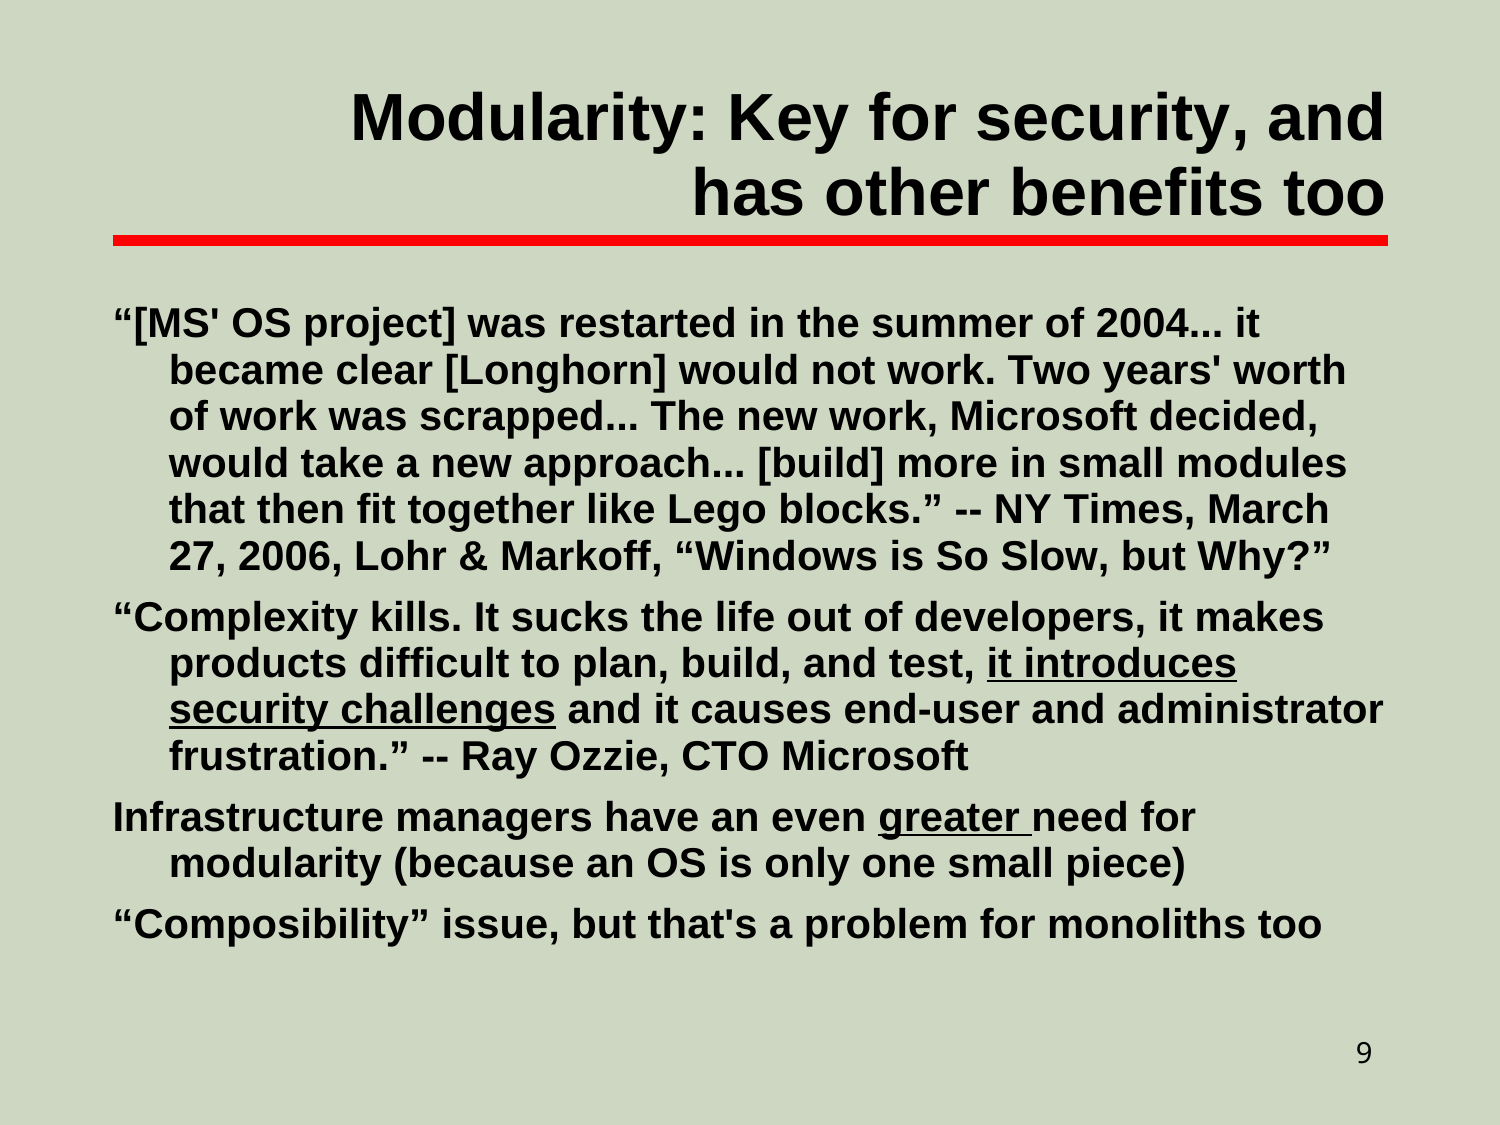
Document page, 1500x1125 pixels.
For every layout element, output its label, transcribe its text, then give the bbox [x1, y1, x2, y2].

list “[MS' OS project] was restarted in the summer of 2004... it became clear [Longhorn] would not work. Two years' worth of work was scrapped... The new work, Microsoft decided, would take a new approach... [build] more in small modules that then fit together like Lego blocks.” -- NY Times, March 27, 2006, Lohr & Markoff, “Windows is So Slow, but Why?” “Complexity kills. It sucks the life out of developers, it makes products difficult to plan, build, and test, it introduces security challenges and it causes end-user and administrator frustration.” -- Ray Ozzie, CTO Microsoft Infrastructure managers have an even greater need for modularity (because an OS is only one small piece) “Composibility” issue, but that's a problem for monoliths too [112, 299, 1388, 1096]
title Modularity: Key for security, and has other benefits too [337, 79, 1388, 230]
